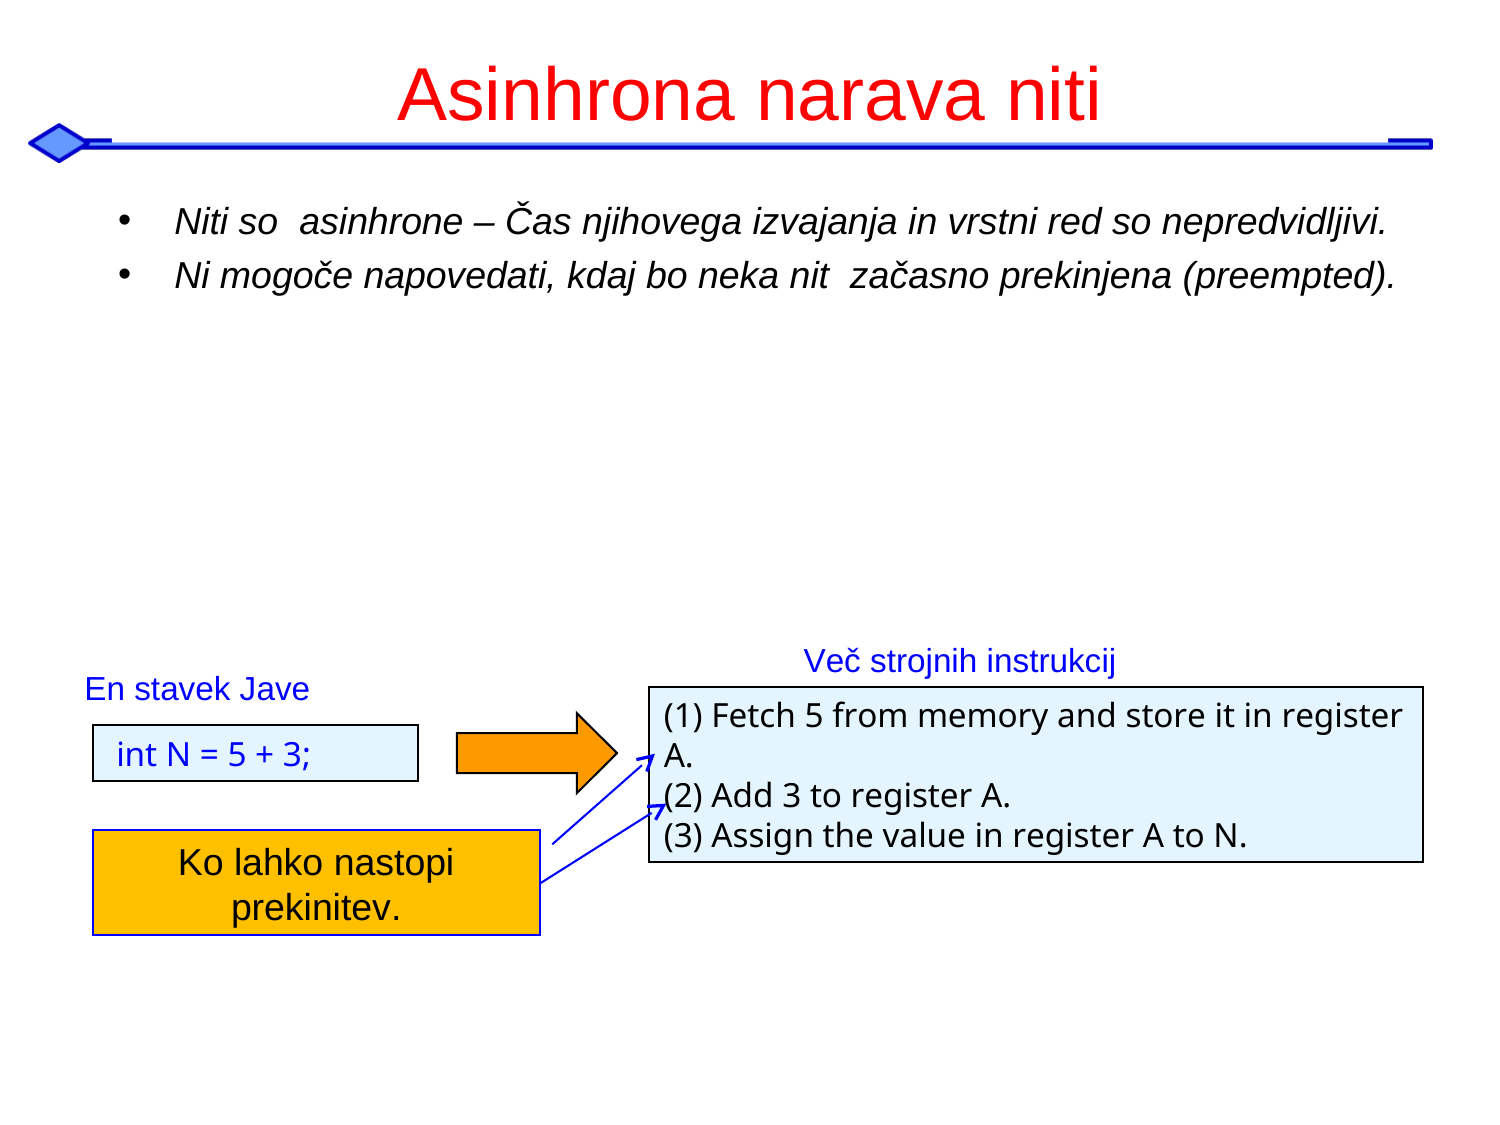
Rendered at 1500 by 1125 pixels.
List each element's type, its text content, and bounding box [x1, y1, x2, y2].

text_box int N = 5 + 3; [92, 725, 419, 781]
picture [28, 123, 1433, 163]
text_box (1) Fetch 5 from memory and store it in register A. (2) Add 3 to register A. (3) Assign the value in register A to N. [648, 686, 1423, 863]
text_box Več strojnih instrukcij [788, 631, 1132, 688]
text_box [456, 713, 618, 794]
text_box Ko lahko nastopi prekinitev. [93, 830, 540, 935]
text_box Niti so asinhrone – Čas njihovega izvajanja in vrstni red so nepredvidljivi. Ni mogoče napovedati, kdaj bo neka nit začasno prekinjena (preempted). [103, 189, 1423, 381]
text_box En stavek Jave [69, 659, 326, 715]
title Asinhrona narava niti [111, 37, 1389, 143]
